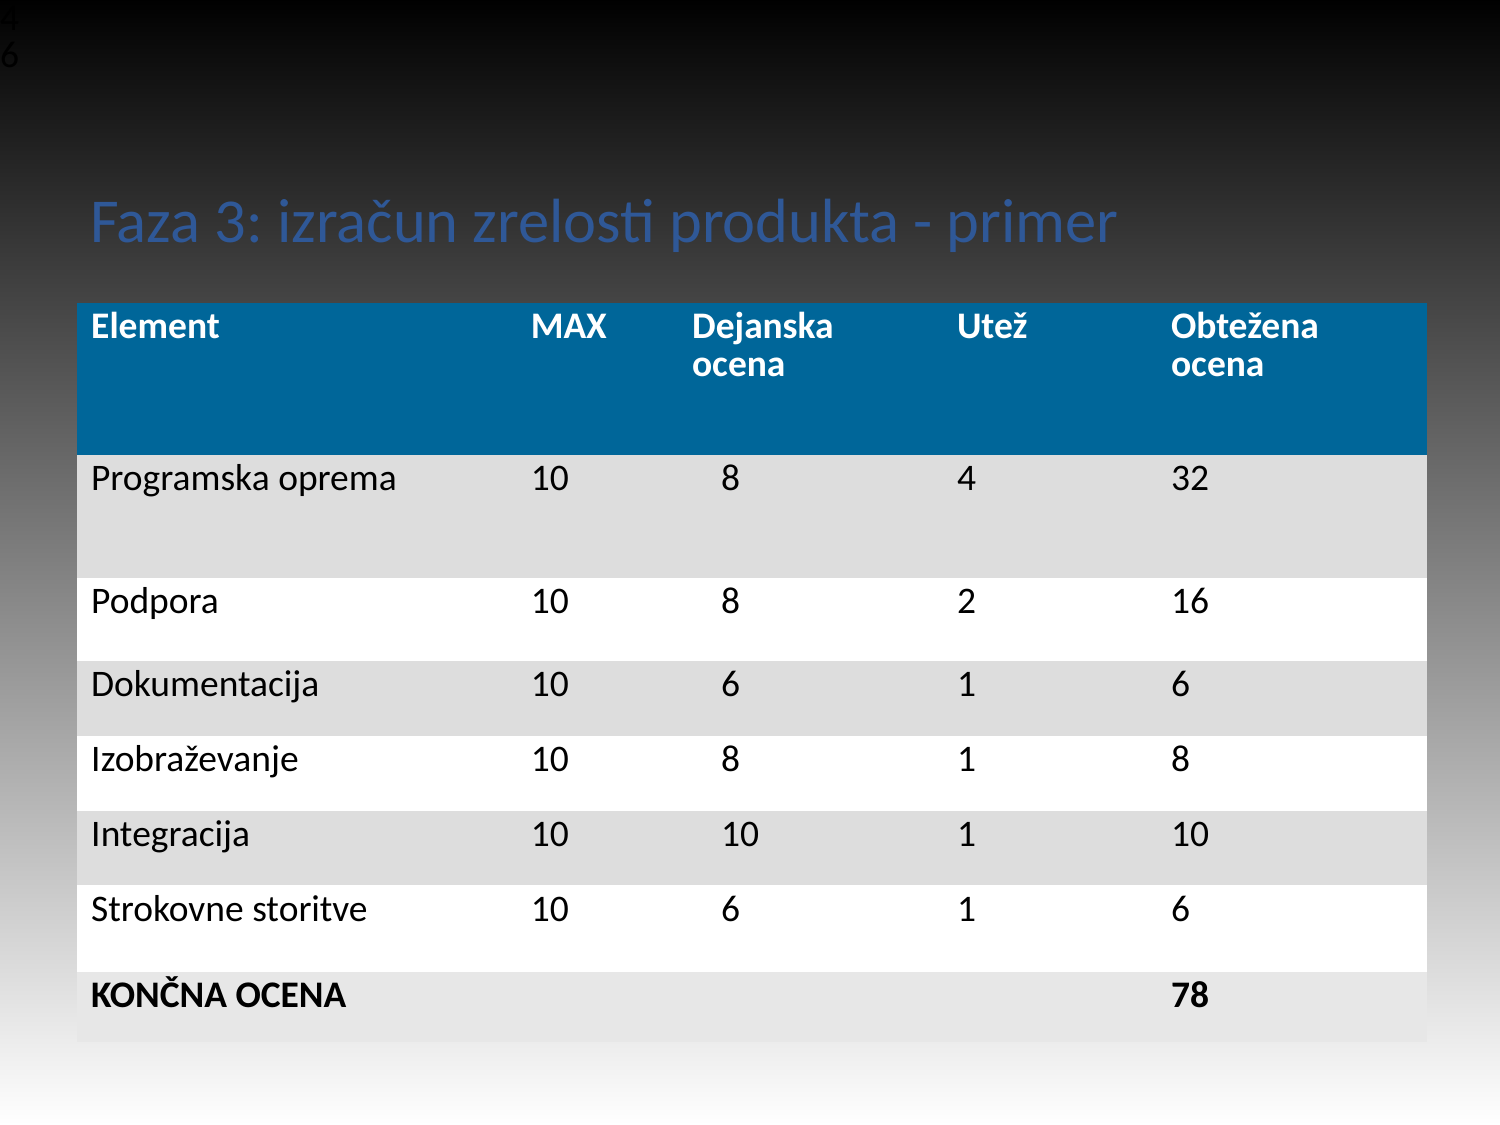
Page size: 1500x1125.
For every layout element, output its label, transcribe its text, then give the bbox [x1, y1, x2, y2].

table_cell 1 [942, 661, 1157, 736]
table_cell [516, 972, 707, 1042]
table_cell Podpora [77, 578, 516, 661]
table_cell 8 [707, 736, 942, 811]
table_cell 6 [707, 885, 942, 972]
table_cell 10 [516, 885, 707, 972]
table_cell 1 [942, 736, 1157, 811]
table_cell 78 [1157, 972, 1427, 1042]
table_header MAX [516, 303, 677, 455]
table_cell [942, 972, 1157, 1042]
table_cell Programska oprema [77, 455, 516, 578]
table_cell [707, 972, 942, 1042]
table_cell 6 [1157, 661, 1427, 736]
table_cell 10 [516, 578, 707, 661]
table_cell 4 [942, 455, 1157, 578]
table_cell 1 [942, 885, 1157, 972]
table_header Element [77, 303, 516, 455]
table_cell 10 [516, 811, 707, 885]
table_cell 10 [516, 736, 707, 811]
table_cell 16 [1157, 578, 1427, 661]
table_cell 32 [1157, 455, 1427, 578]
table_header Dejanska ocena [677, 303, 942, 455]
table_cell 2 [942, 578, 1157, 661]
title Faza 3: izračun zrelosti produkta - primer [75, 0, 1425, 263]
table_cell Izobraževanje [77, 736, 516, 811]
table_cell 10 [707, 811, 942, 885]
table_cell Strokovne storitve [77, 885, 516, 972]
table_cell 1 [942, 811, 1157, 885]
table_cell 10 [1157, 811, 1427, 885]
table_cell 10 [516, 661, 707, 736]
table_header Utež [942, 303, 1157, 455]
table_header Obtežena ocena [1157, 303, 1427, 455]
table_cell 8 [707, 455, 942, 578]
table_cell 8 [707, 578, 942, 661]
table_cell KONČNA OCENA [77, 972, 516, 1042]
table_cell 6 [707, 661, 942, 736]
table_cell 10 [516, 455, 707, 578]
table_cell Integracija [77, 811, 516, 885]
table_cell 6 [1157, 885, 1427, 972]
table_cell Dokumentacija [77, 661, 516, 736]
table_cell 8 [1157, 736, 1427, 811]
